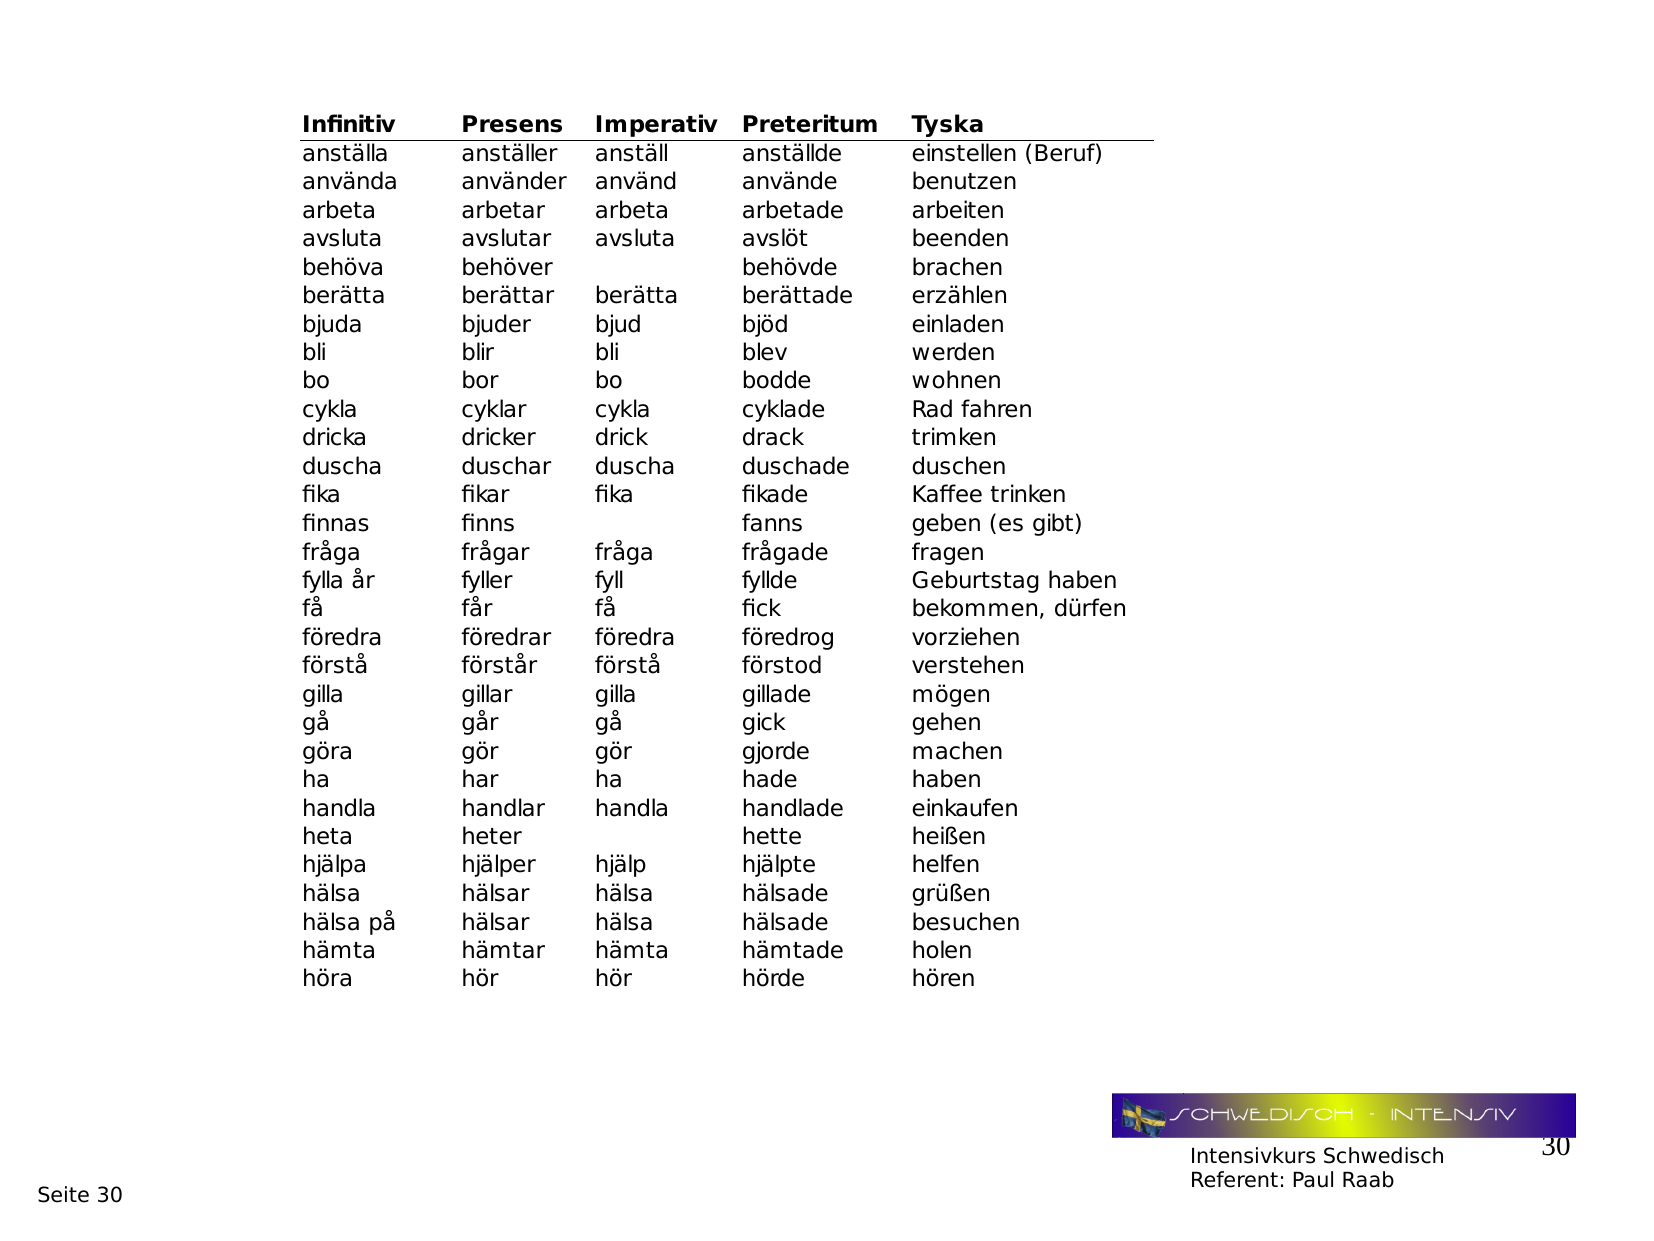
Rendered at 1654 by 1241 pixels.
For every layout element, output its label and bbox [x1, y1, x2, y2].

picture [1112, 1093, 1576, 1138]
chart [300, 112, 1156, 1078]
